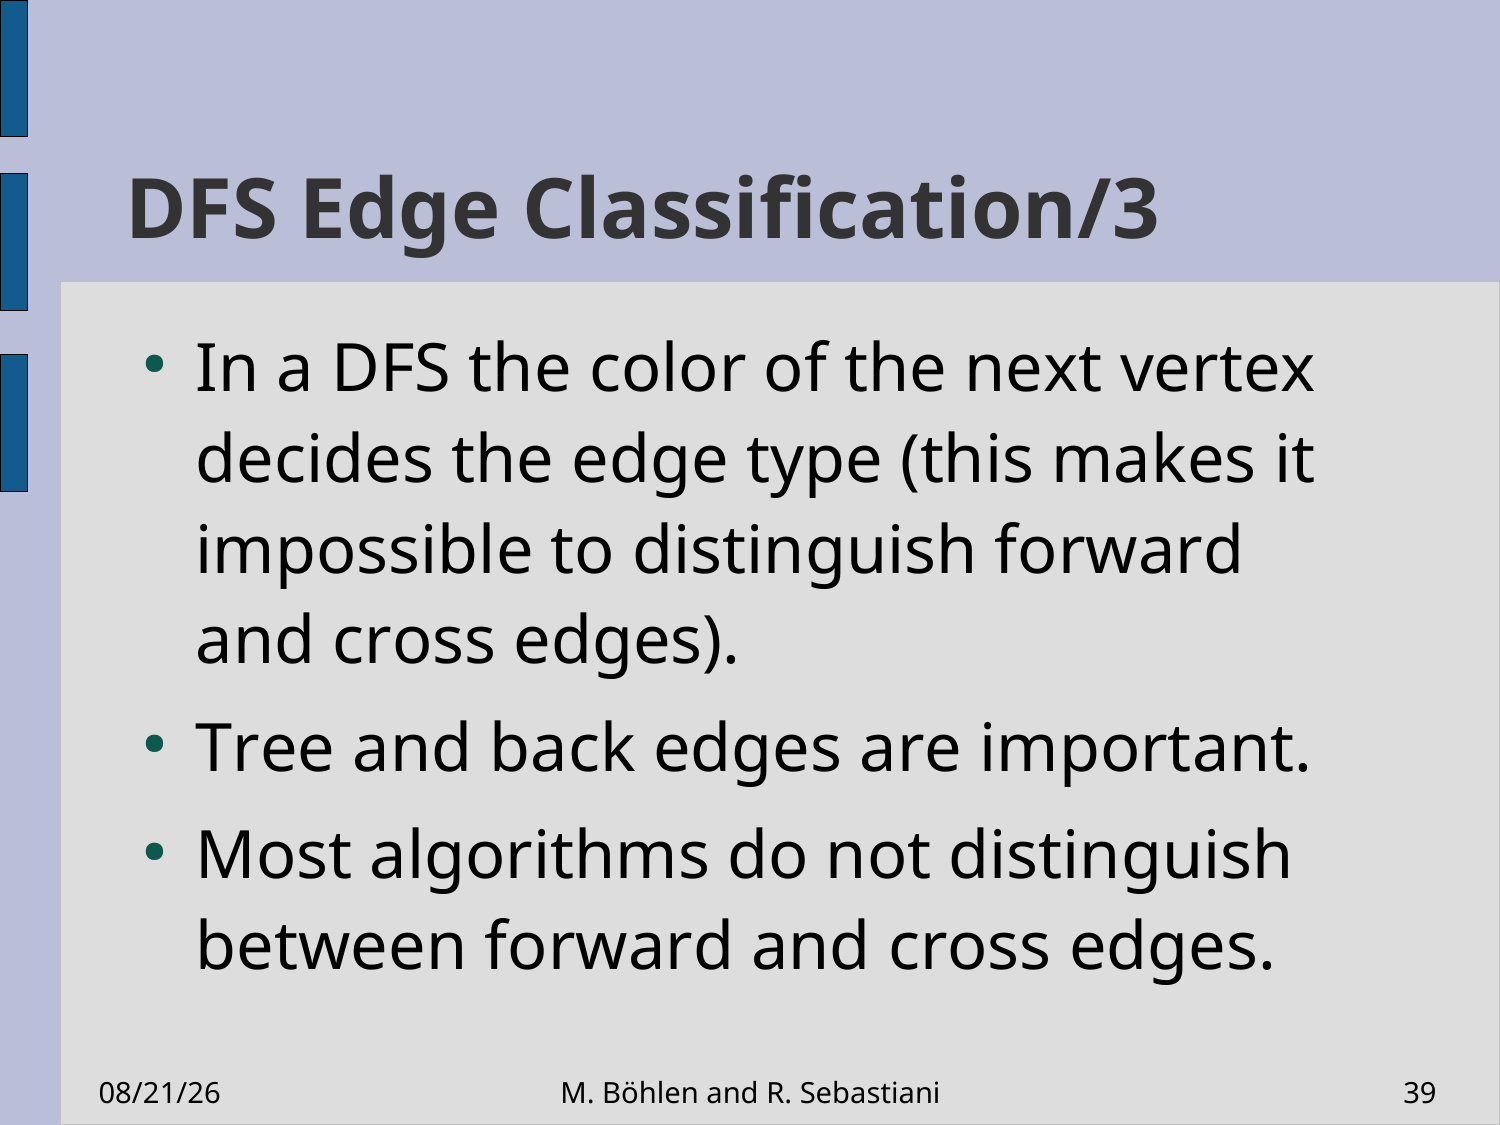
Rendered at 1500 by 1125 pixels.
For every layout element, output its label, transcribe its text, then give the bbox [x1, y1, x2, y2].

title DFS Edge Classification/3 [110, 67, 1392, 271]
list In a DFS the color of the next vertex decides the edge type (this makes it impossible to distinguish forward and cross edges). Tree and back edges are important. Most algorithms do not distinguish between forward and cross edges. [110, 312, 1392, 1037]
